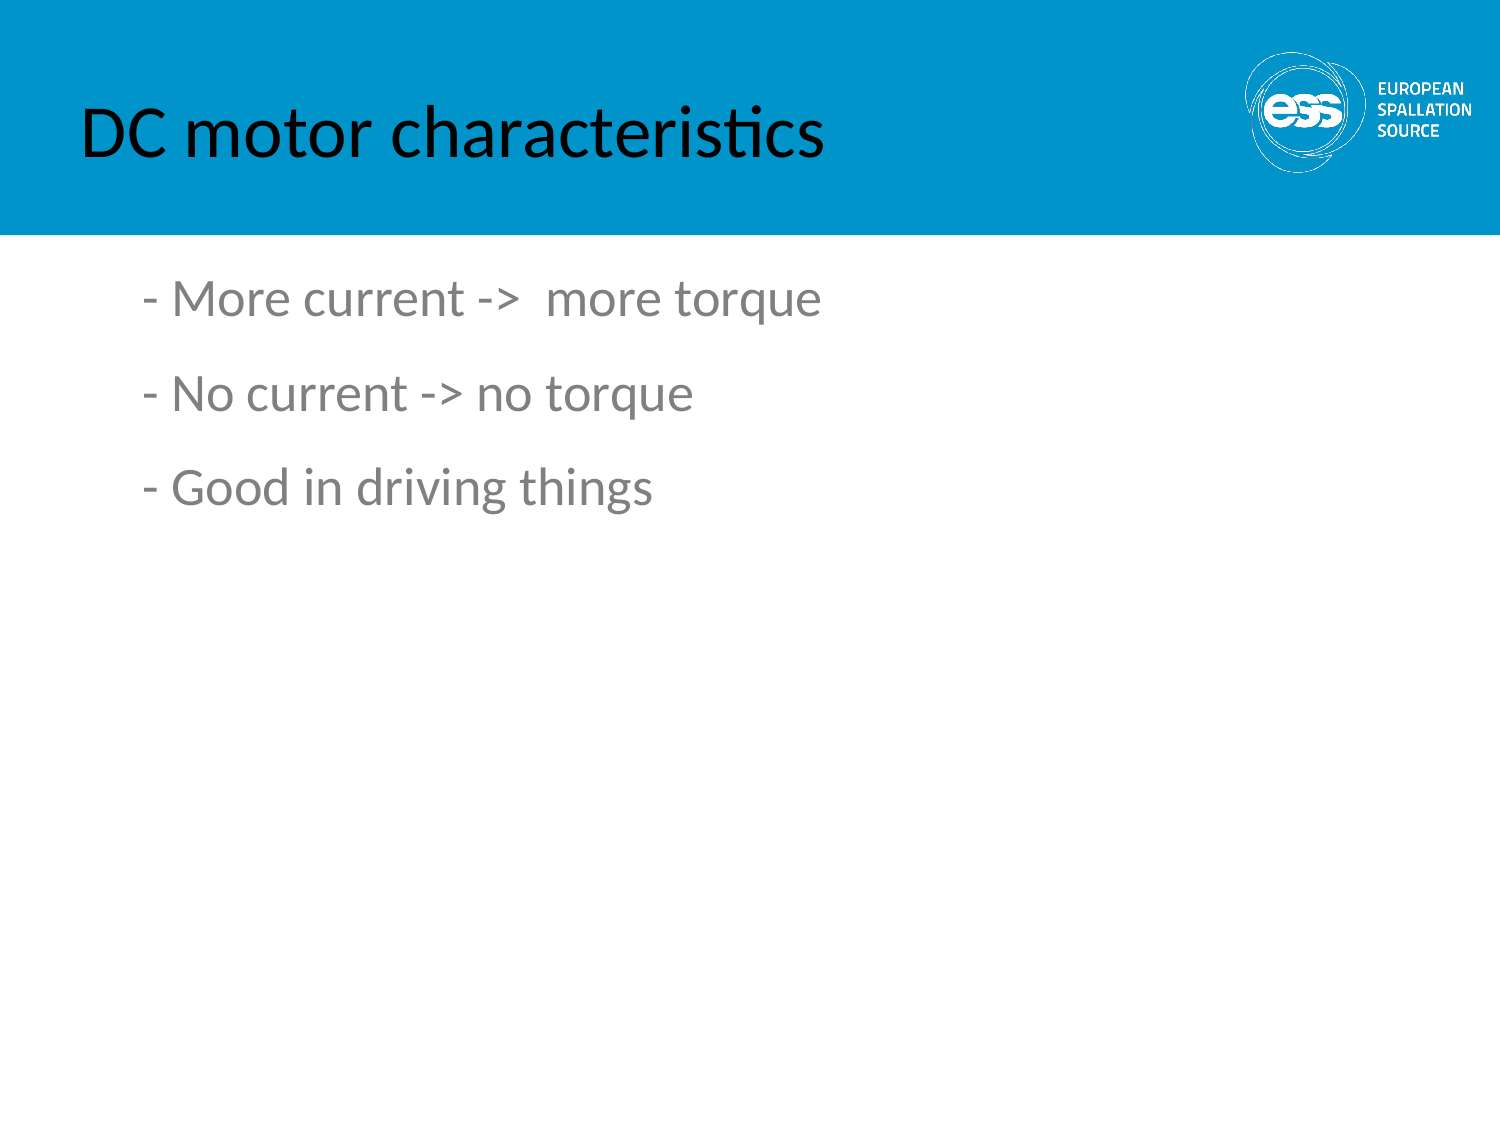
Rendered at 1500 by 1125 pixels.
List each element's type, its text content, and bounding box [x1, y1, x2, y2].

picture [1418, 104, 1423, 115]
picture [1389, 104, 1393, 115]
title DC motor characteristics [80, 45, 1252, 233]
picture [1454, 83, 1458, 94]
picture [1409, 104, 1415, 115]
picture [1436, 104, 1444, 115]
picture [1379, 83, 1385, 94]
picture [1422, 125, 1428, 134]
picture [1423, 83, 1430, 94]
picture [1443, 86, 1450, 93]
picture [1264, 94, 1342, 127]
picture [1398, 109, 1406, 115]
picture [1432, 125, 1438, 136]
picture [1400, 83, 1407, 94]
list - More current -> more torque - No current -> no torque - Good in driving things [91, 254, 1471, 1087]
